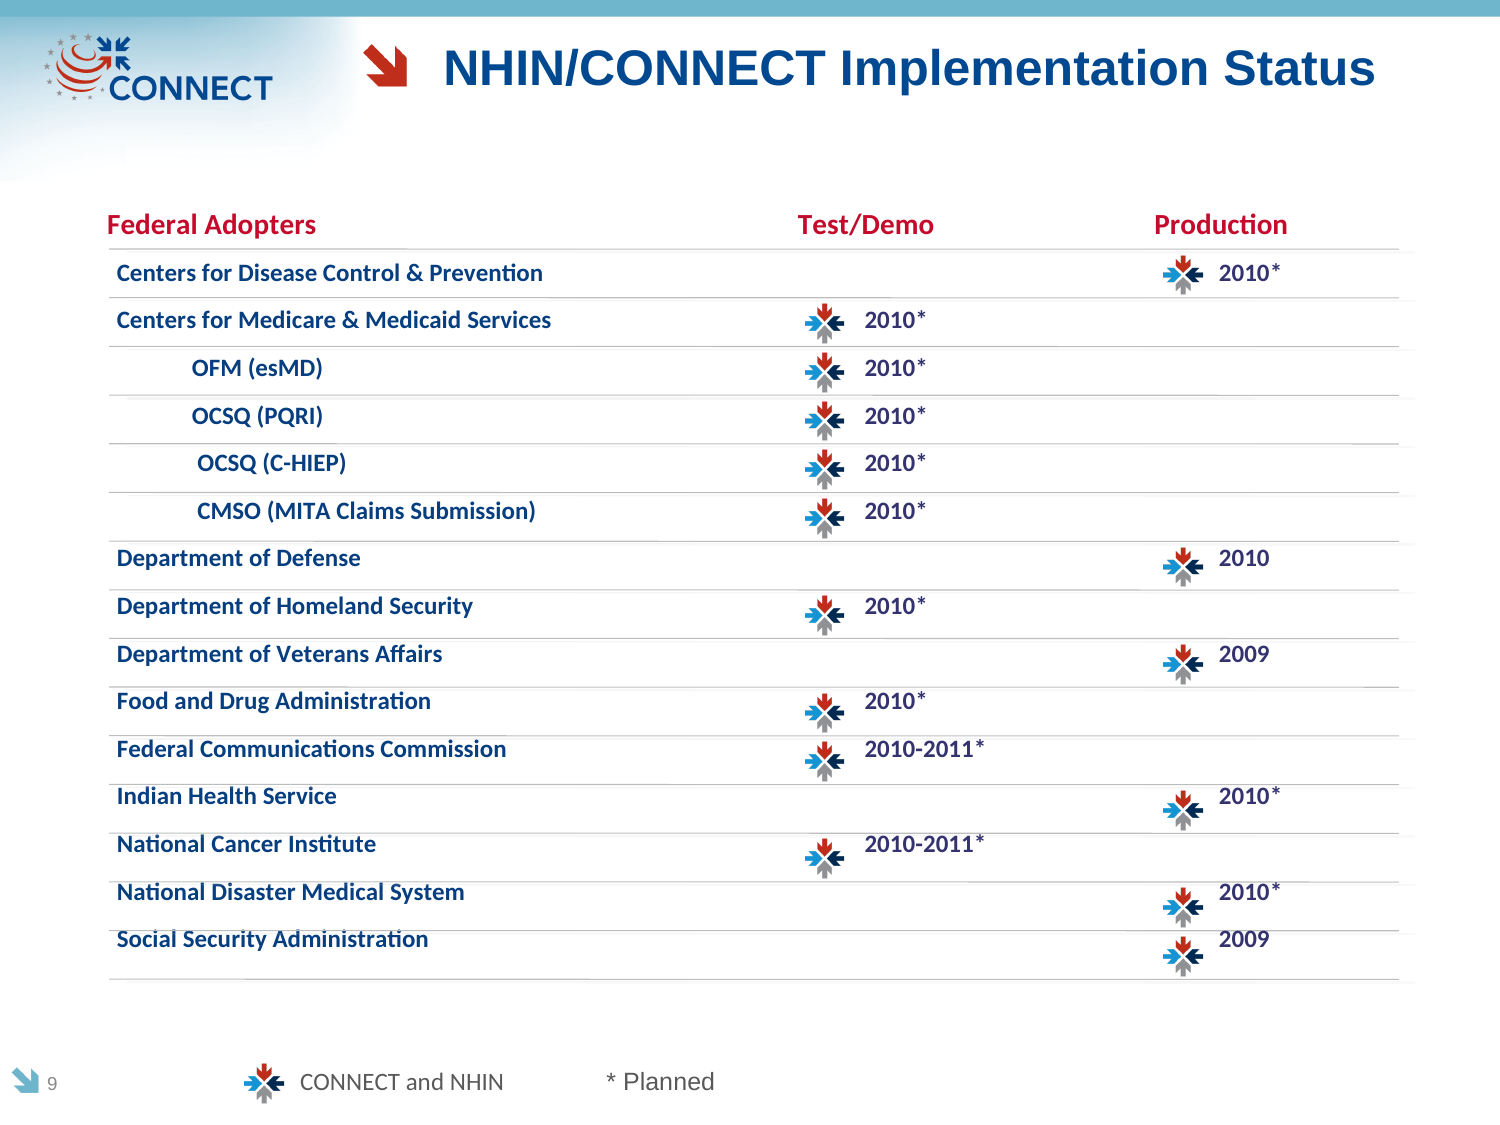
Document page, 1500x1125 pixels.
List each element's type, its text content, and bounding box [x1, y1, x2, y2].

picture [1160, 885, 1204, 931]
title NHIN/CONNECT Implementation Status [428, 28, 1500, 213]
picture [802, 399, 847, 444]
picture [1160, 253, 1204, 298]
picture [802, 447, 847, 493]
picture [802, 691, 847, 736]
picture [1160, 642, 1204, 688]
picture [802, 739, 847, 785]
text_box Test/Demo [783, 213, 950, 248]
picture [10, 1066, 32, 1094]
picture [802, 350, 847, 396]
picture [802, 593, 847, 639]
text_box * Planned [591, 1057, 1048, 1104]
picture [802, 301, 847, 347]
text_box Production [1043, 213, 1399, 248]
text_box 2010* 2010 2009 2010* 2010* 2009 [1204, 248, 1355, 1009]
picture [1160, 934, 1204, 980]
picture [1160, 788, 1204, 834]
text_box Centers for Disease Control & Prevention Centers for Medicare & Medicaid Services OFM (esMD) OCSQ (PQRI) OCSQ (C-HIEP) CMSO (MITA Claims Submission) Department of Defense Department of Homeland Security Department of Veterans Affairs Food and Drug Administration Federal Communications Commission Indian Health Service National Cancer Institute National Disaster Medical System Social Security Administration [102, 248, 682, 961]
text_box 2010* 2010* 2010* 2010* 2010* 2010* 2010* 2010-2011* 2010-2011* [849, 248, 1038, 913]
text_box <number> [32, 1053, 383, 1114]
picture [802, 496, 847, 542]
picture [0, 17, 408, 181]
text_box CONNECT and NHIN [383, 1057, 591, 1104]
text_box Federal Adopters [92, 197, 661, 248]
picture [802, 836, 847, 882]
picture [1160, 545, 1204, 590]
